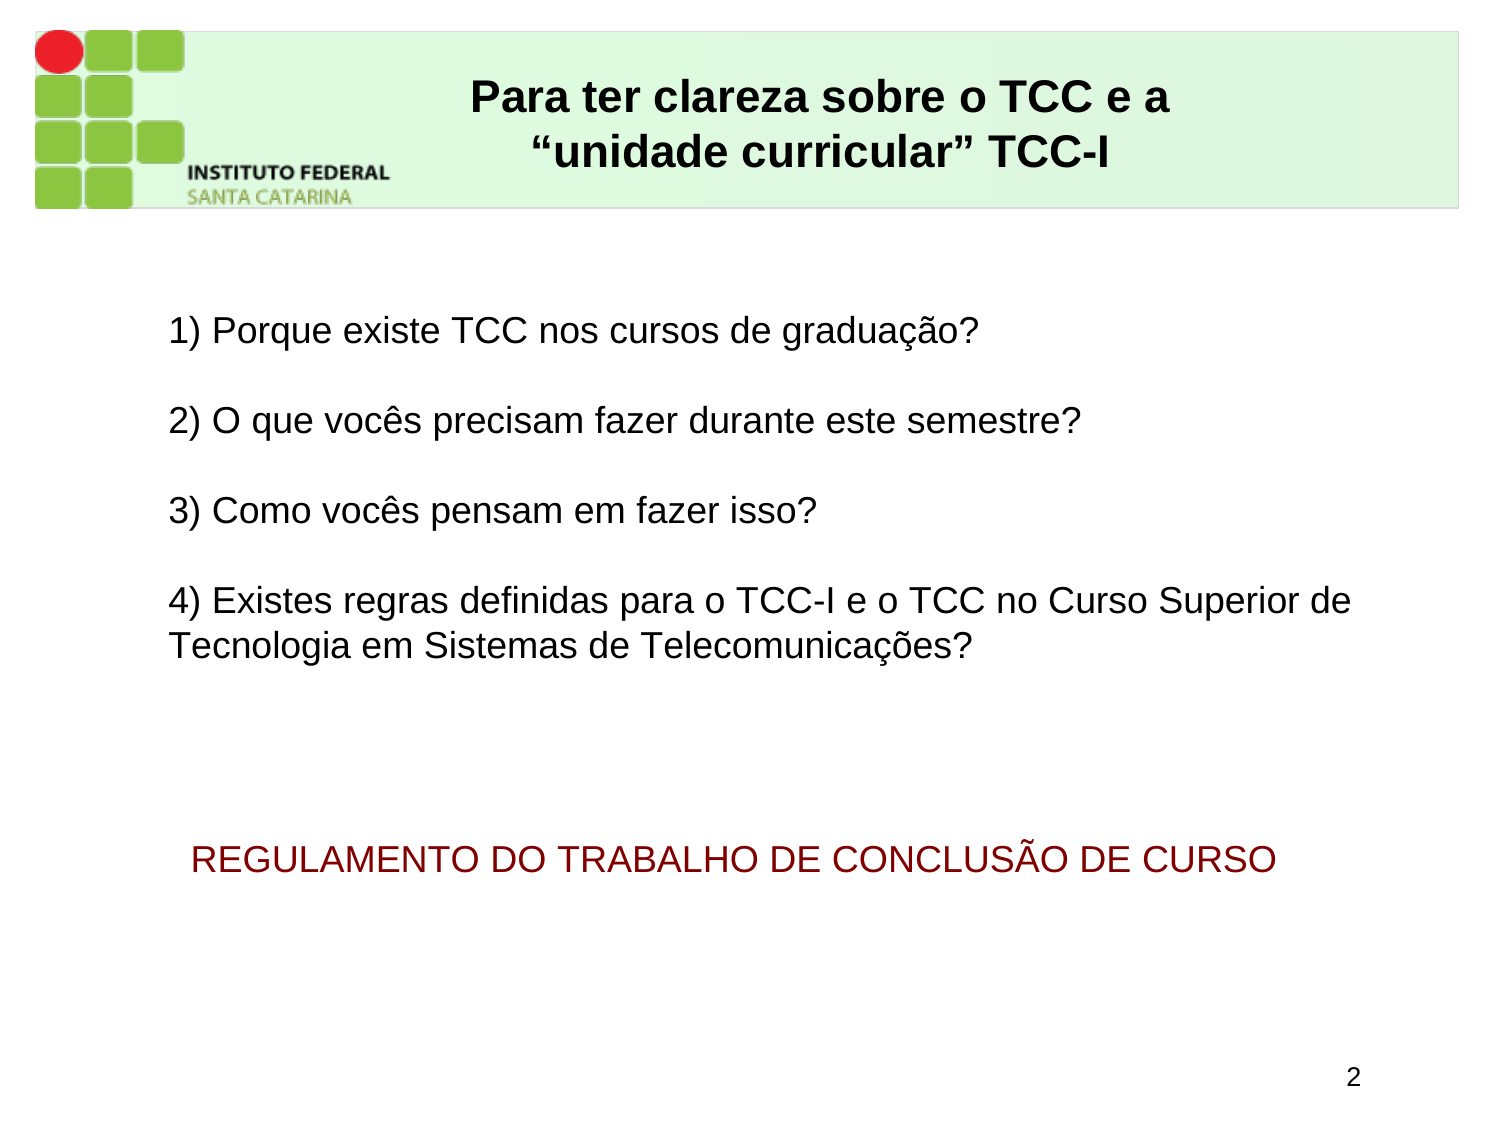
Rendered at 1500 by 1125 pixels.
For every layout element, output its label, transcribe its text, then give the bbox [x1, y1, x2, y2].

title Para ter clareza sobre o TCC e a “unidade curricular” TCC-I [460, 30, 1182, 214]
picture [35, 30, 391, 209]
text_box 1) Porque existe TCC nos cursos de graduação? 2) O que vocês precisam fazer durante este semestre? 3) Como vocês pensam em fazer isso? 4) Existes regras definidas para o TCC-I e o TCC no Curso Superior de Tecnologia em Sistemas de Telecomunicações? [153, 298, 1418, 674]
text_box REGULAMENTO DO TRABALHO DE CONCLUSÃO DE CURSO [175, 827, 1359, 888]
